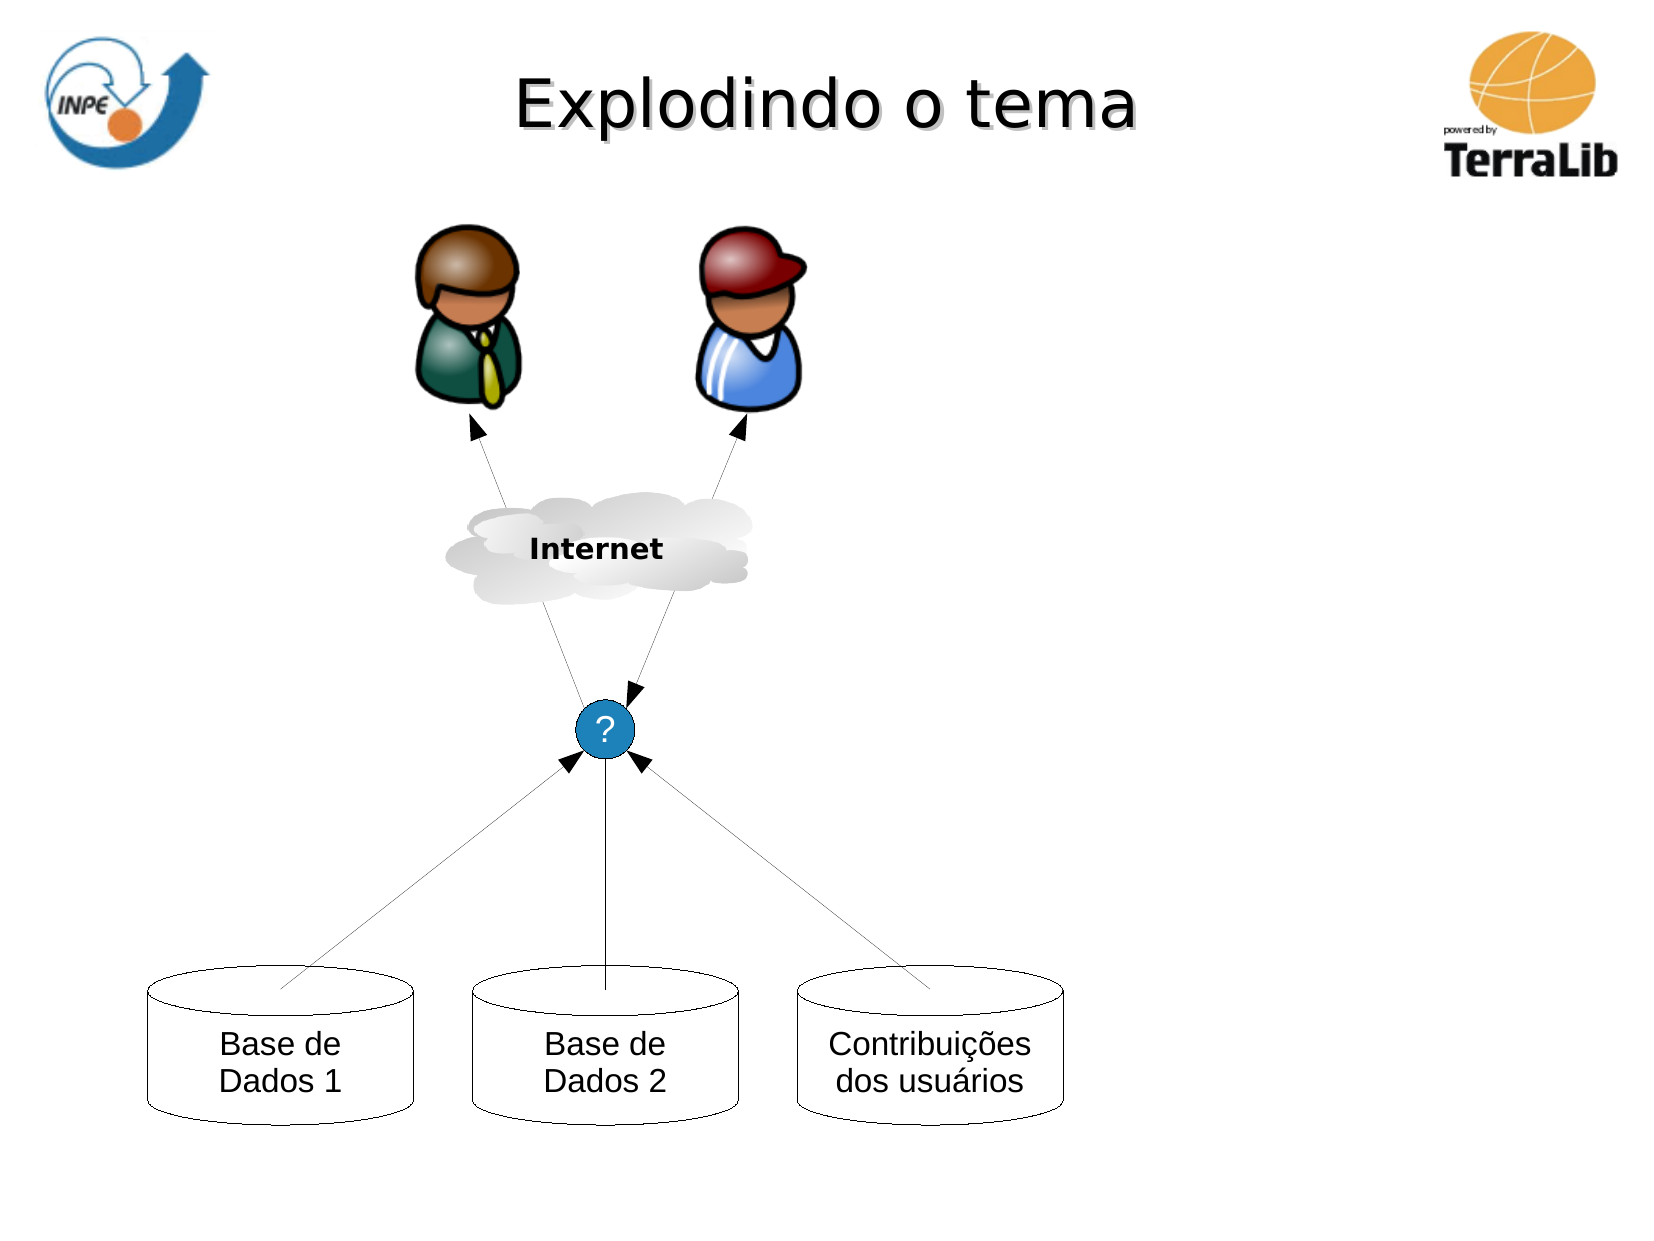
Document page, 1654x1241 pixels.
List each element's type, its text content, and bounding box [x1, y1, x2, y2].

text_box Contribuições dos usuários [797, 965, 1064, 1126]
title Explodindo o tema [206, 25, 1447, 184]
picture [371, 218, 567, 414]
picture [649, 218, 845, 414]
text_box Base de Dados 1 [147, 965, 414, 1126]
text_box Base de Dados 2 [472, 965, 739, 1126]
picture [419, 490, 774, 609]
picture [35, 29, 206, 178]
picture [1447, 29, 1619, 178]
text_box ? [575, 699, 635, 759]
